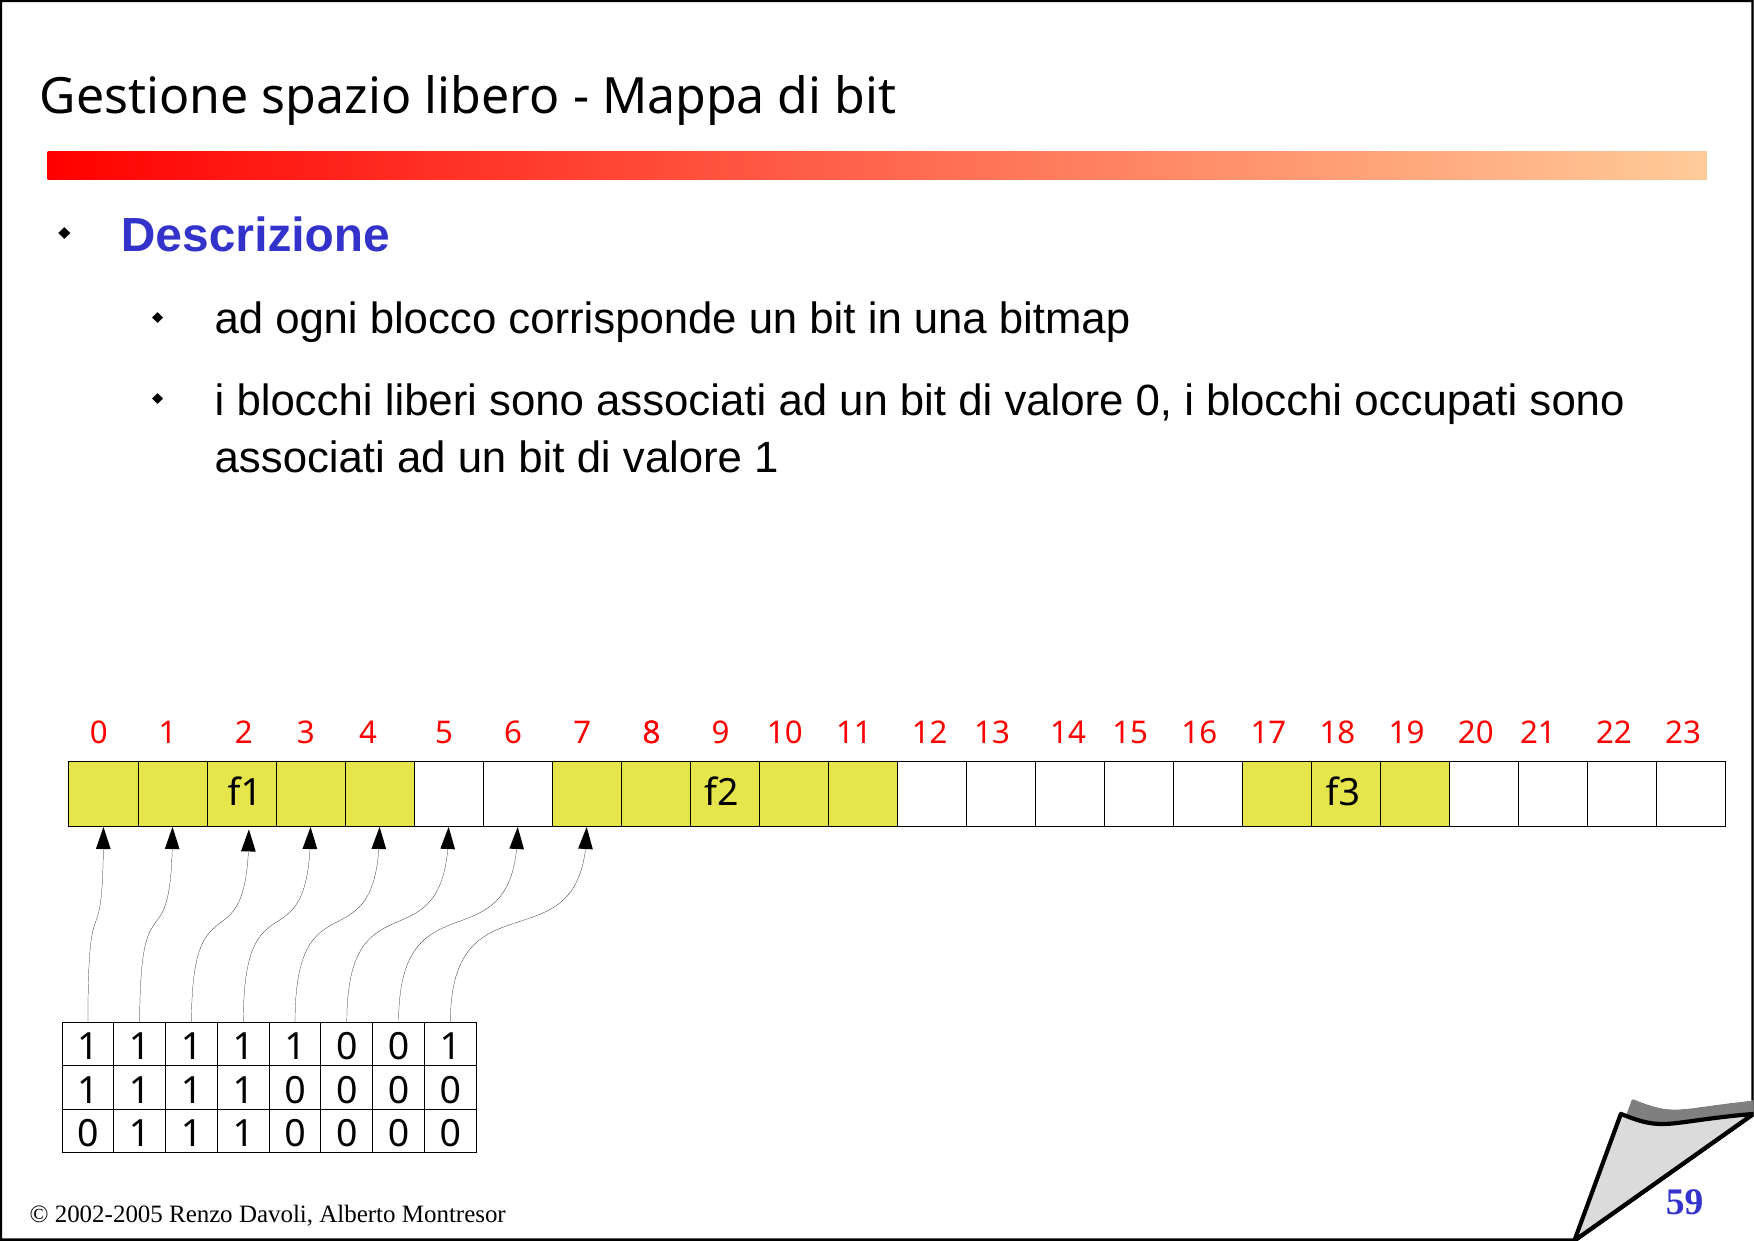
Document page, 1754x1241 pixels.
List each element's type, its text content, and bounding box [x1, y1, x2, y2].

text_box 21 [1520, 708, 1559, 757]
text_box [1242, 761, 1449, 827]
text_box 1 [269, 1022, 320, 1065]
text_box 0 [372, 1065, 424, 1109]
text_box [552, 761, 897, 827]
text_box 6 [504, 708, 527, 757]
text_box 1 [165, 1022, 217, 1065]
text_box 11 [835, 708, 869, 757]
text_box 0 [89, 708, 113, 757]
text_box 0 [269, 1065, 320, 1109]
text_box 3 [296, 708, 320, 757]
text_box 1 [165, 1109, 217, 1153]
text_box 17 [1250, 708, 1290, 757]
text_box f1 [227, 762, 271, 830]
text_box 1 [113, 1022, 165, 1065]
text_box 0 [320, 1022, 372, 1065]
text_box 1 [217, 1109, 269, 1153]
text_box 1 [113, 1065, 165, 1109]
text_box 0 [269, 1109, 320, 1153]
text_box 0 [424, 1109, 477, 1153]
text_box 1 [165, 1065, 217, 1109]
text_box 9 [711, 708, 734, 757]
text_box 12 [911, 708, 951, 757]
text_box 0 [320, 1065, 372, 1109]
text_box 5 [435, 708, 458, 757]
text_box 7 [573, 708, 596, 757]
text_box 1 [424, 1022, 477, 1065]
text_box 16 [1181, 708, 1221, 757]
text_box 10 [766, 708, 806, 757]
text_box 19 [1388, 708, 1428, 757]
text_box [68, 761, 414, 827]
text_box 0 [320, 1109, 372, 1153]
text_box 4 [359, 708, 382, 757]
text_box 0 [424, 1065, 477, 1109]
text_box 1 [158, 708, 176, 757]
text_box 15 [1112, 708, 1152, 757]
text_box 1 [113, 1109, 165, 1153]
text_box 8 [642, 708, 665, 757]
text_box 9 [1469, 152, 1474, 179]
text_box 1 [62, 1065, 113, 1109]
text_box f2 [704, 762, 754, 830]
list Descrizione ad ogni blocco corrisponde un bit in una bitmap i blocchi liberi sono associati ad un bit di valore 0, i blocchi occupati sono associati ad un bit di valore 1 [58, 206, 1695, 521]
text_box 1 [217, 1022, 269, 1065]
text_box 18 [1319, 708, 1359, 757]
text_box 13 [974, 708, 1013, 757]
text_box 2 [234, 708, 258, 757]
text_box 22 [1596, 708, 1641, 757]
text_box 0 [62, 1109, 113, 1153]
text_box 1 [62, 1022, 113, 1065]
text_box 23 [1665, 708, 1710, 757]
text_box 0 [372, 1109, 424, 1153]
text_box f3 [1325, 762, 1375, 830]
text_box 0 [372, 1022, 424, 1065]
title Gestione spazio libero - Mappa di bit [40, 49, 1713, 144]
text_box 14 [1050, 708, 1089, 757]
text_box 20 [1457, 708, 1503, 757]
text_box 1 [217, 1065, 269, 1109]
